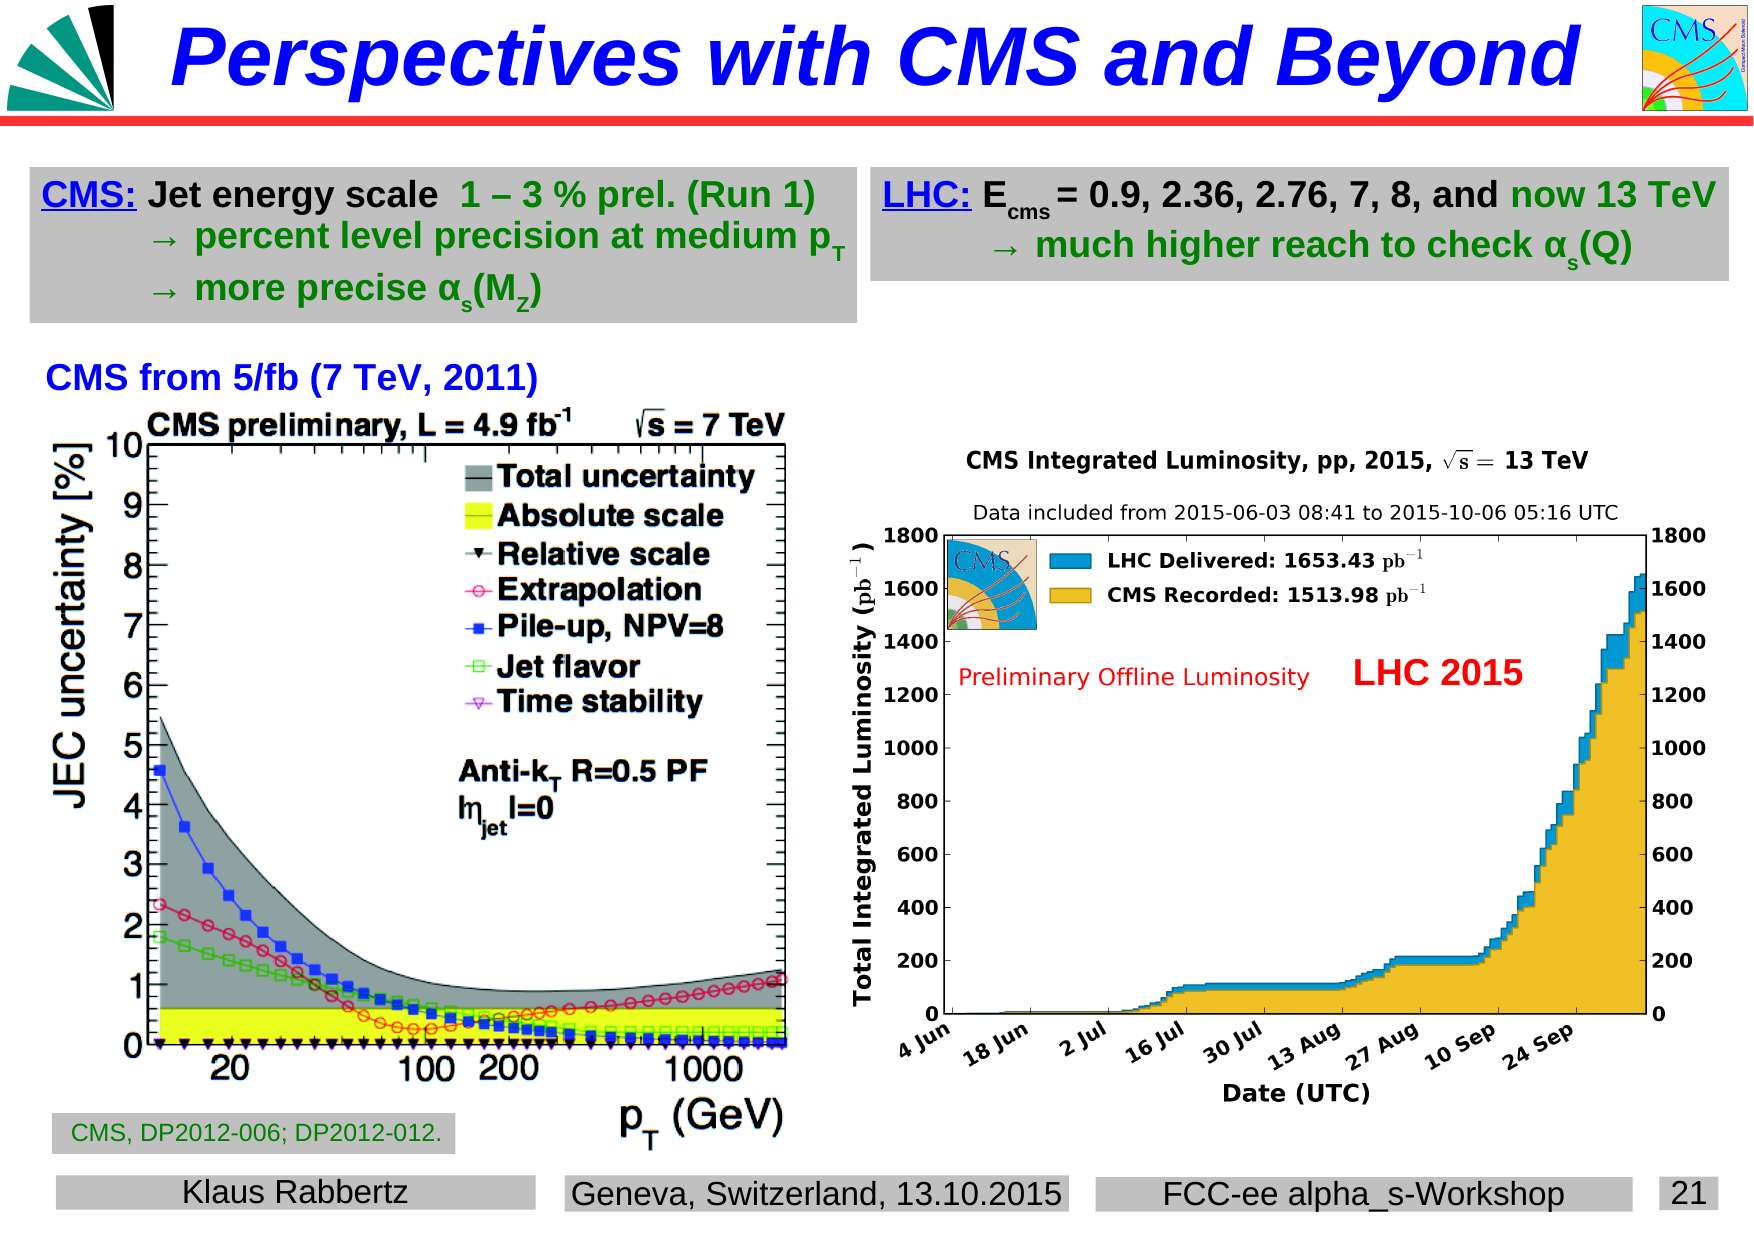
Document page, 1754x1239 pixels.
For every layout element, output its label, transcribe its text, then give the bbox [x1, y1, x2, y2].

title Perspectives with CMS and Beyond [123, 0, 1629, 114]
text_box LHC 2015 [1341, 645, 1536, 710]
text_box CMS, DP2012-006; DP2012-012. [51, 1113, 456, 1154]
text_box CMS from 5/fb (7 TeV, 2011) [33, 350, 543, 405]
picture [827, 434, 1727, 1108]
picture [43, 400, 797, 1153]
text_box LHC: Ecms = 0.9, 2.36, 2.76, 7, 8, and now 13 TeV → much higher reach to check αs(Q) [870, 167, 1728, 281]
picture [7, 5, 114, 112]
picture [1642, 5, 1748, 111]
text_box CMS: Jet energy scale 1 – 3 % prel. (Run 1) → percent level precision at medium pT → more precise αs(MZ) [29, 167, 857, 323]
